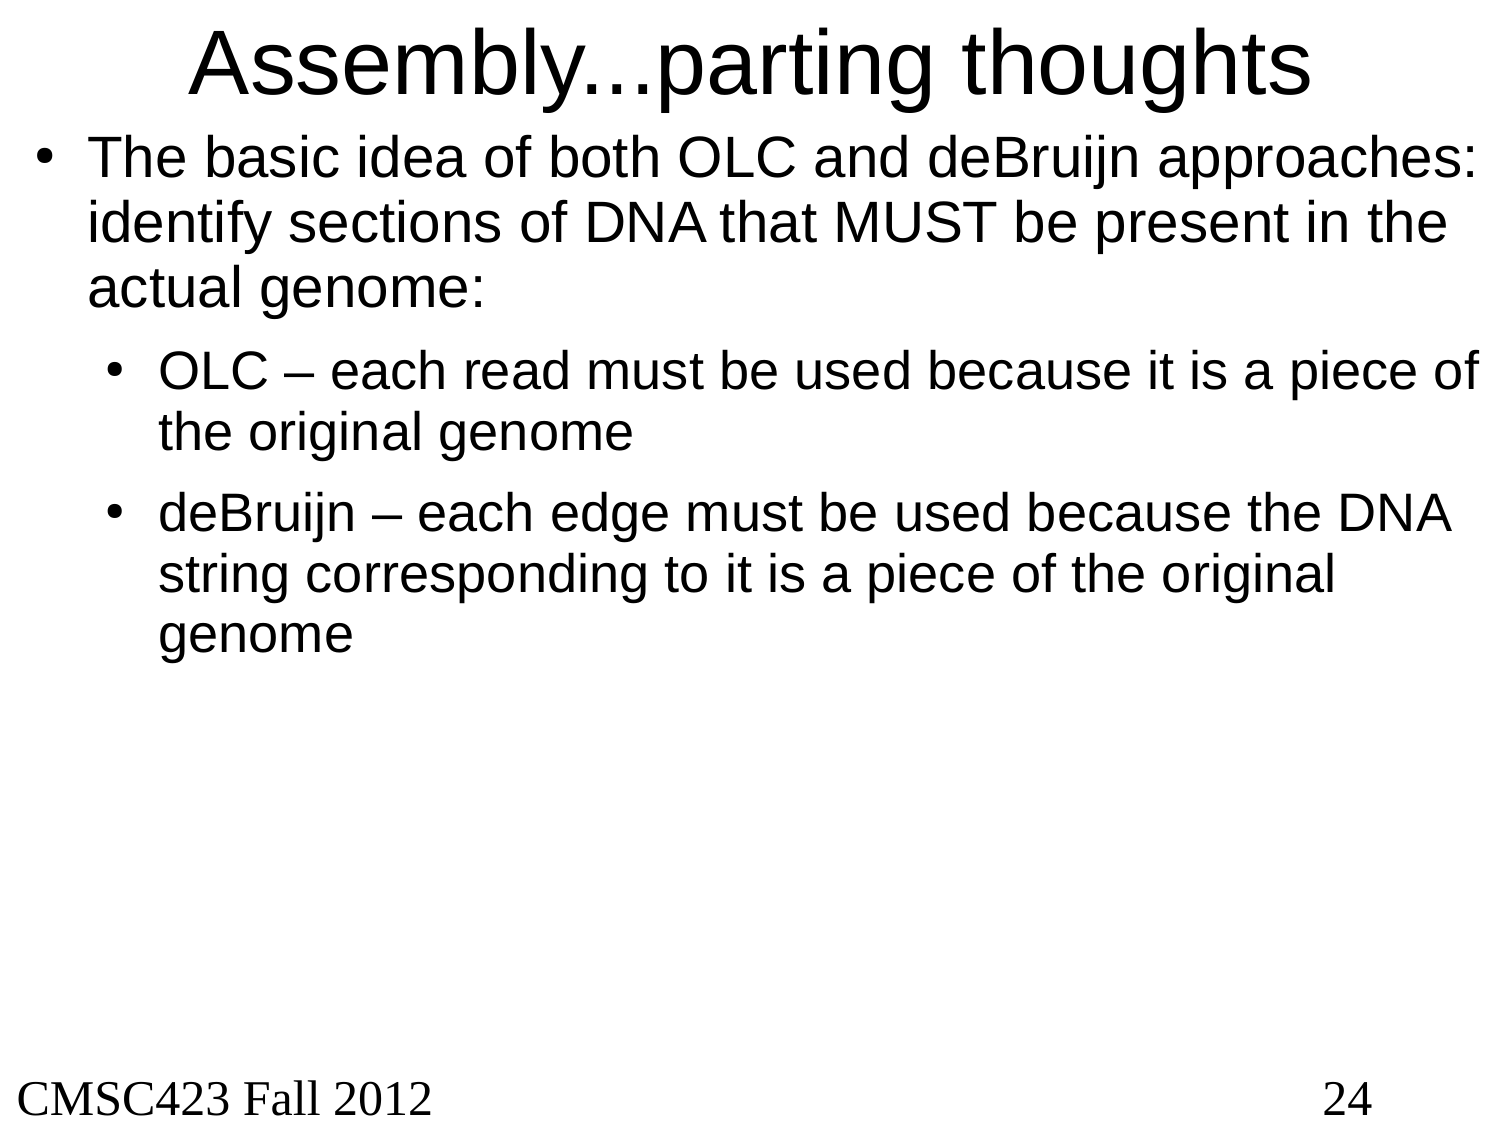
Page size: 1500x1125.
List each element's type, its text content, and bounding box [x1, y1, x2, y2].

list The basic idea of both OLC and deBruijn approaches: identify sections of DNA that MUST be present in the actual genome: OLC – each read must be used because it is a piece of the original genome deBruijn – each edge must be used because the DNA string corresponding to it is a piece of the original genome [16, 124, 1485, 1072]
title Assembly...parting thoughts [19, 9, 1485, 116]
